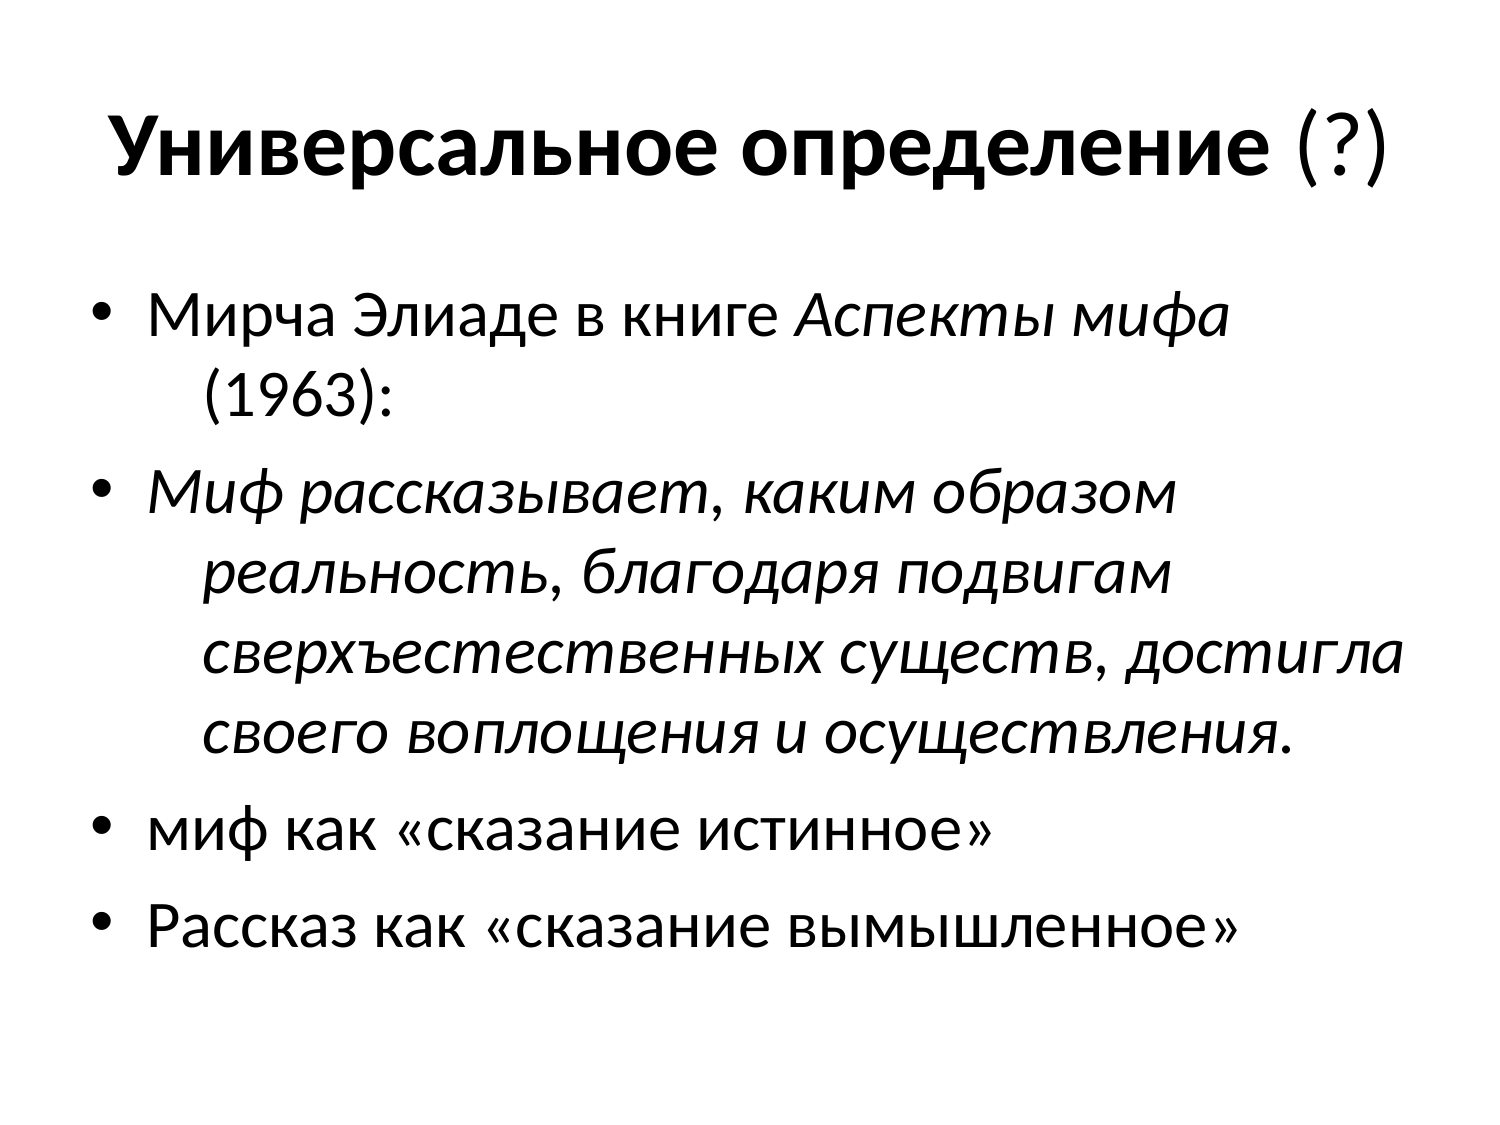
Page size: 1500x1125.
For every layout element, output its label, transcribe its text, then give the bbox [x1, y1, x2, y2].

title Универсальное определение (?) [75, 45, 1426, 233]
list Мирча Элиаде в книге Аспекты мифа (1963): Миф рассказывает, каким образом реальность, благодаря подвигам сверхъестественных существ, достигла своего воплощения и осуществления. миф как «сказание истинное» Рассказ как «сказание вымышленное» [75, 262, 1426, 1005]
